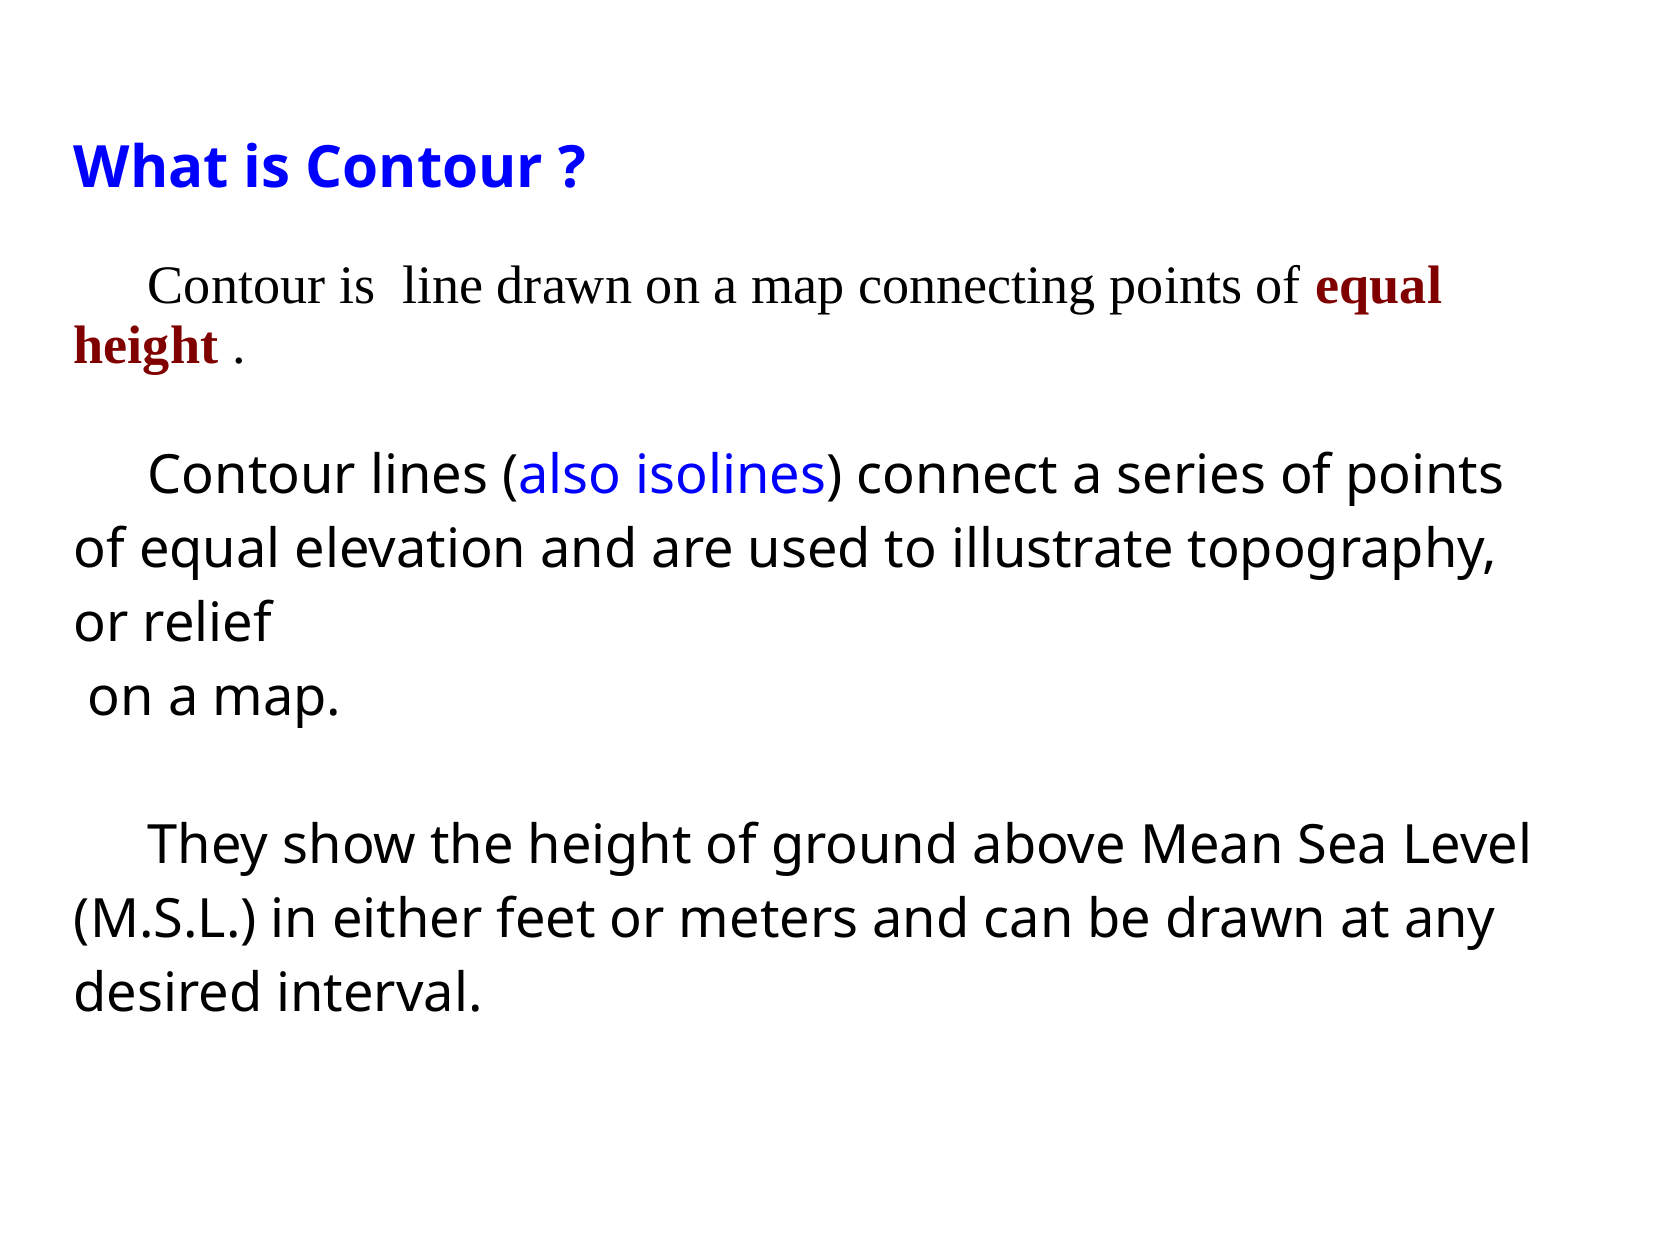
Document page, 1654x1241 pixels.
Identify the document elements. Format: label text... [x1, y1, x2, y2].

text_box What is Contour ? Contour is line drawn on a map connecting points of equal height . Contour lines (also isolines) connect a series of points of equal elevation and are used to illustrate topography, or relief on a map. They show the height of ground above Mean Sea Level (M.S.L.) in either feet or meters and can be drawn at any desired interval. [59, 118, 1565, 1152]
